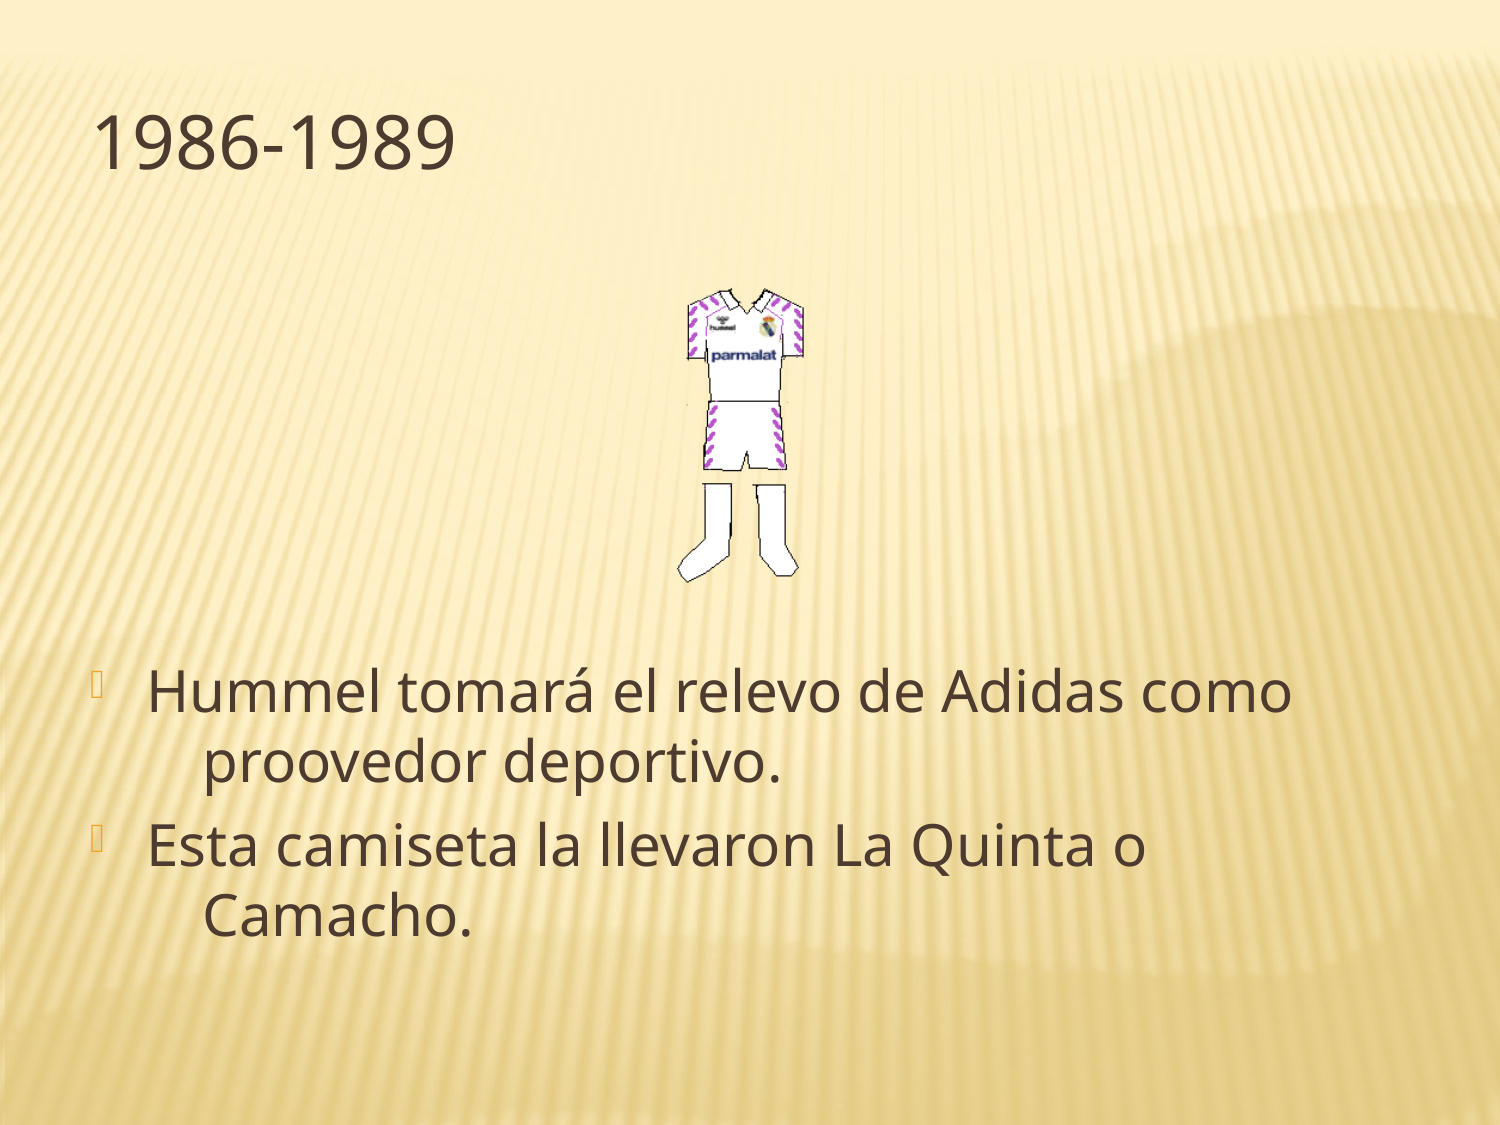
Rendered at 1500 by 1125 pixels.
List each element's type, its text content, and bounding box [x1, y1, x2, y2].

list Hummel tomará el relevo de Adidas como proovedor deportivo. Esta camiseta la llevaron La Quinta o Camacho. [75, 646, 1426, 1006]
title 1986-1989 [75, 45, 1426, 234]
picture [652, 262, 848, 622]
